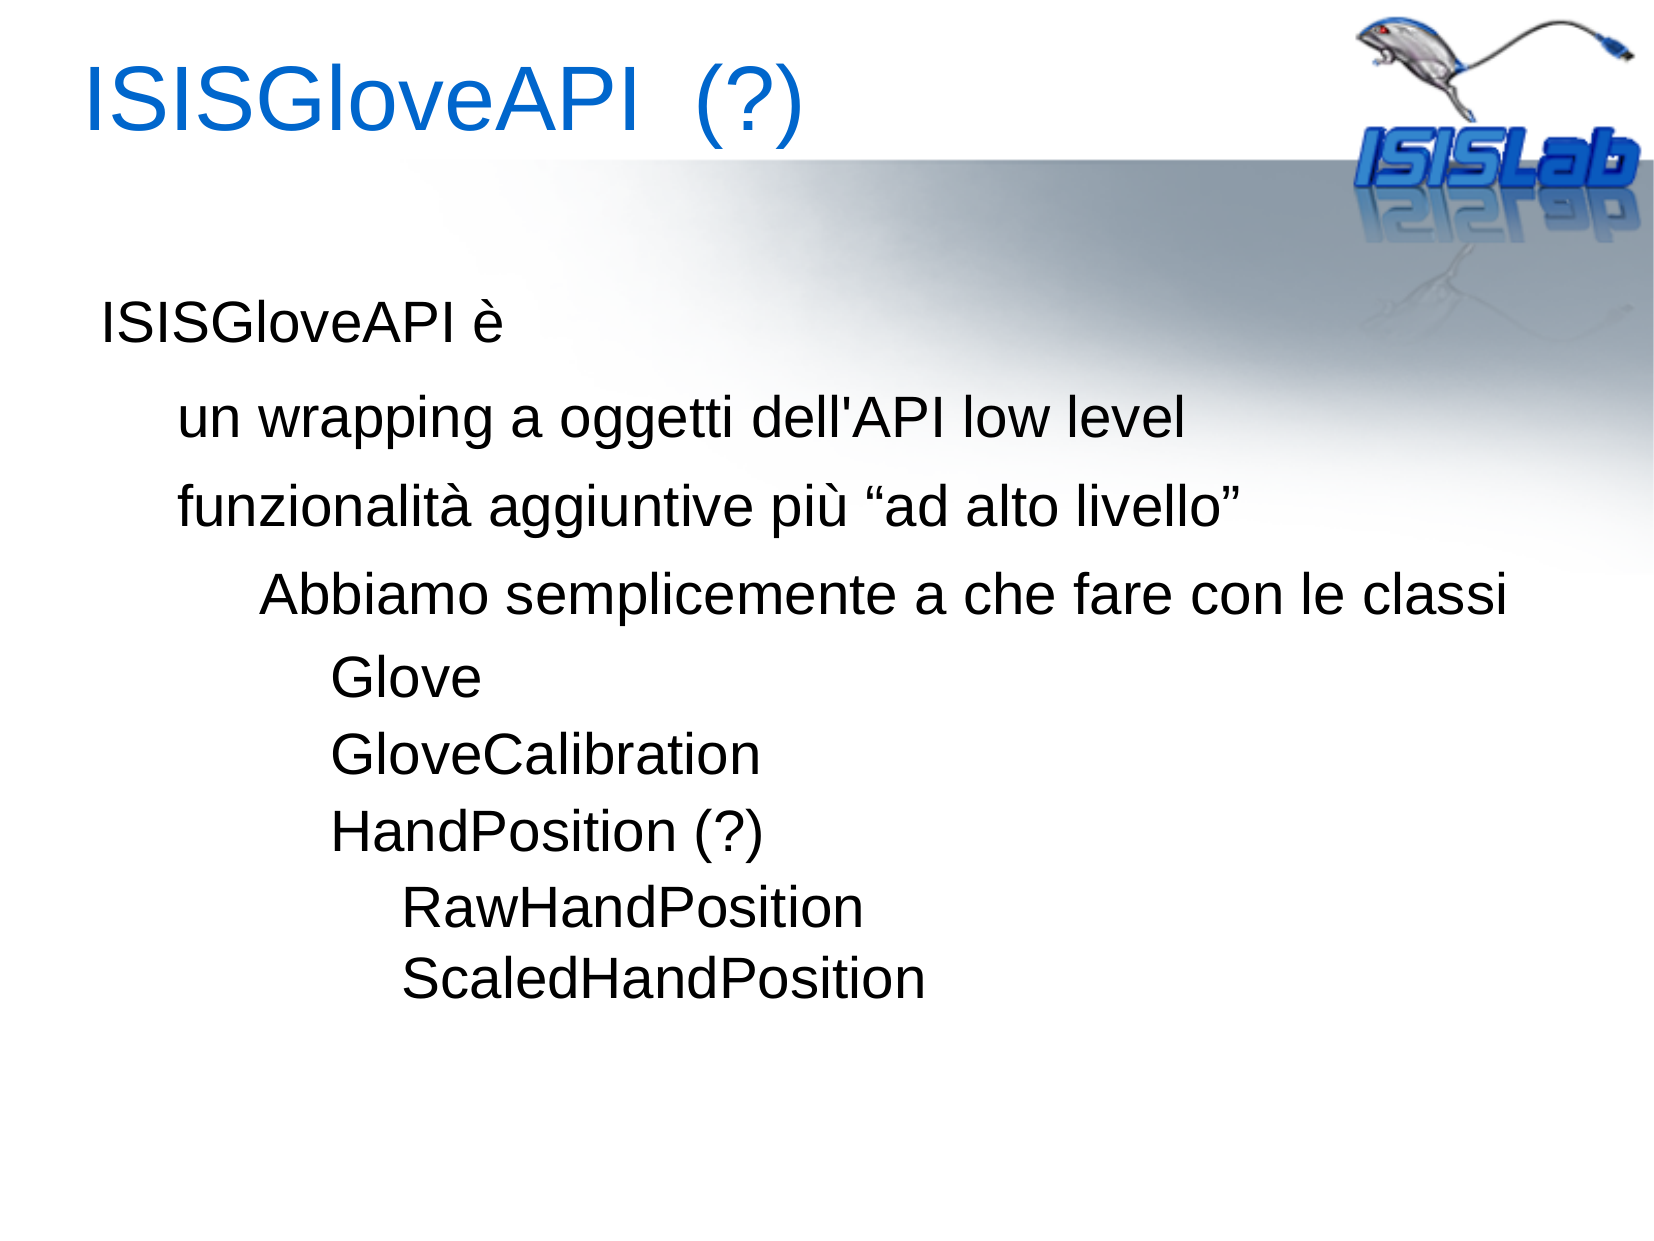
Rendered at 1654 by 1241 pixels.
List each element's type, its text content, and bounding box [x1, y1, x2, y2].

list ISISGloveAPI è un wrapping a oggetti dell'API low level funzionalità aggiuntive più “ad alto livello” Abbiamo semplicemente a che fare con le classi Glove GloveCalibration HandPosition (?) RawHandPosition ScaledHandPosition [82, 290, 1571, 1109]
title ISISGloveAPI (?) [82, 47, 1571, 150]
picture [0, 0, 1654, 1241]
